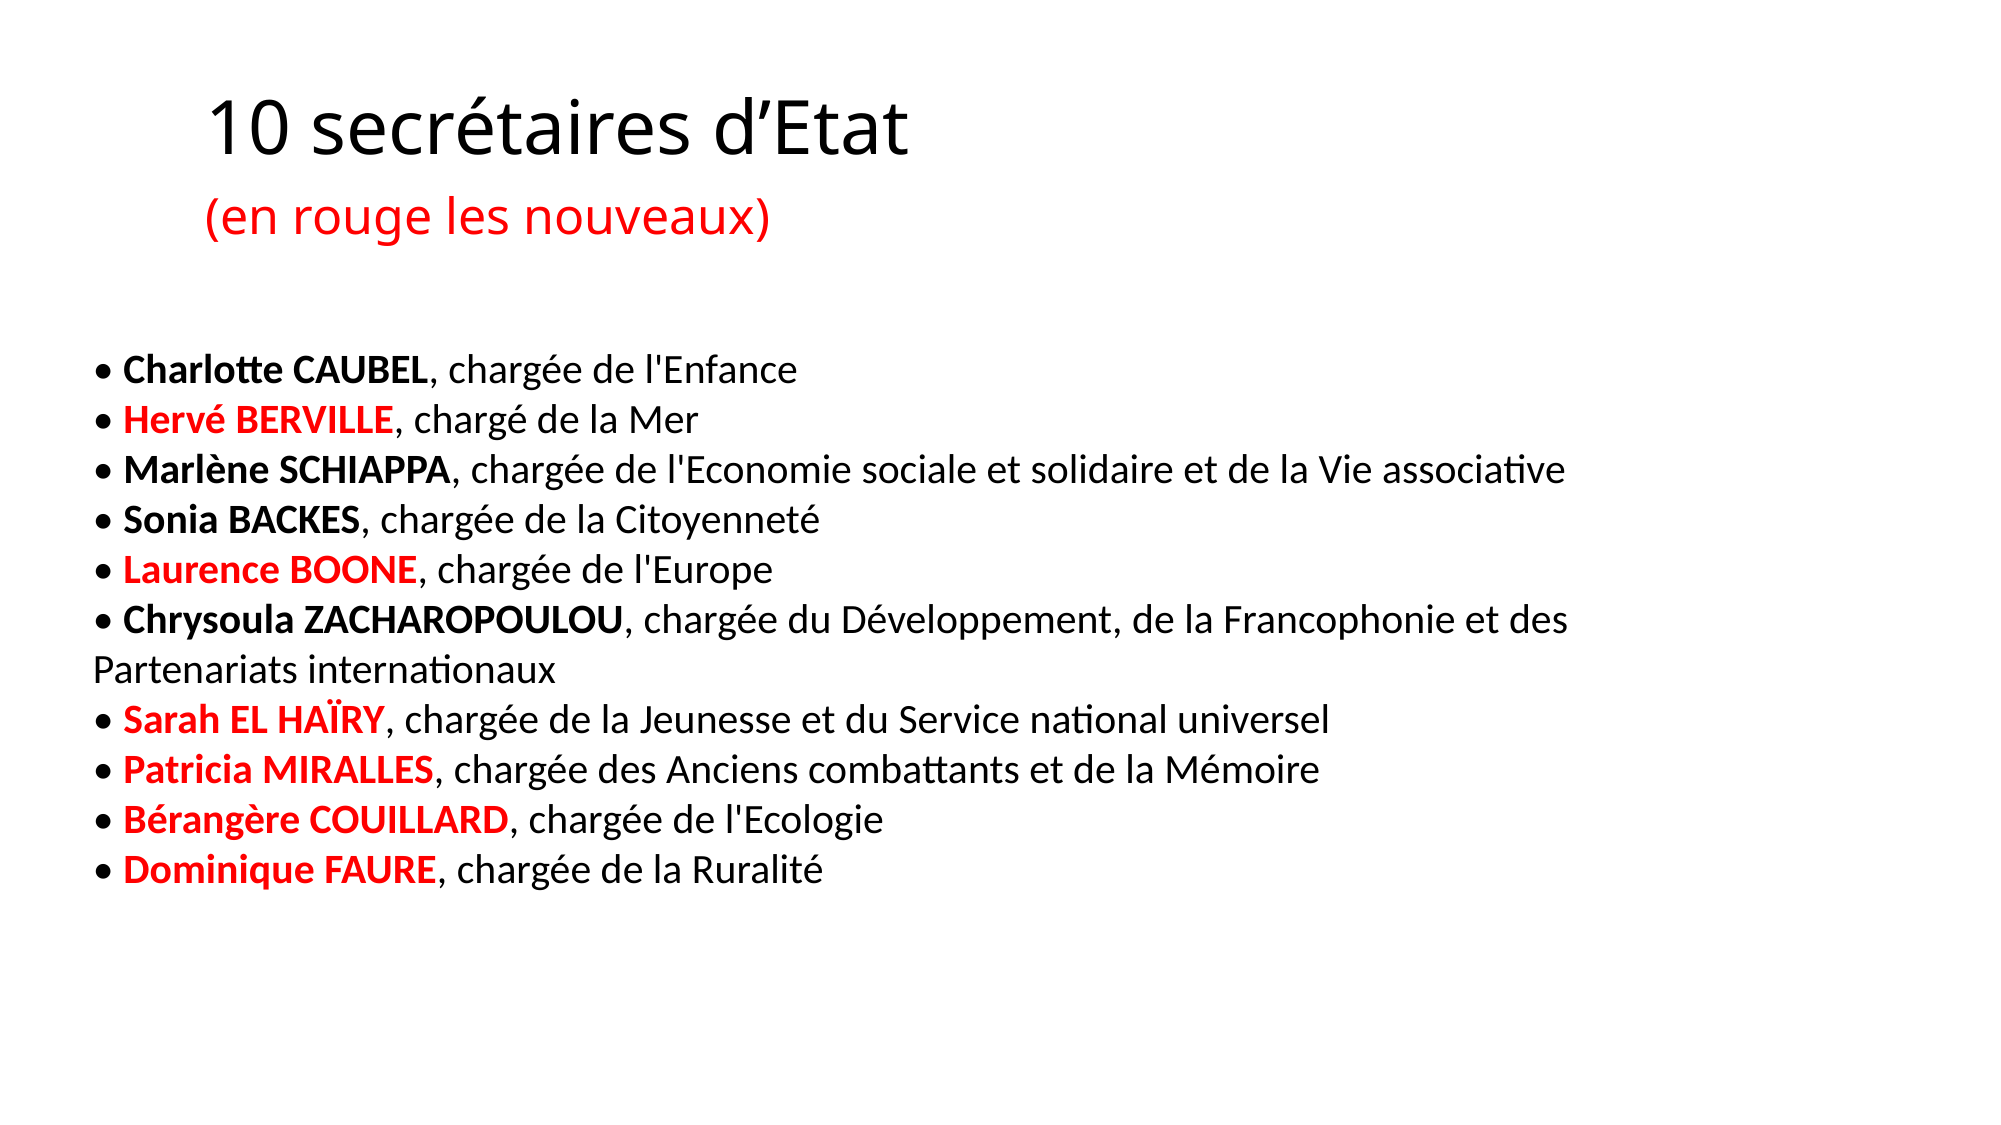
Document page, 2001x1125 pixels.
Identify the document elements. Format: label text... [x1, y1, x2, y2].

text_box • Charlotte CAUBEL, chargée de l'Enfance • Hervé BERVILLE, chargé de la Mer • Marlène SCHIAPPA, chargée de l'Economie sociale et solidaire et de la Vie associative • Sonia BACKES, chargée de la Citoyenneté • Laurence BOONE, chargée de l'Europe • Chrysoula ZACHAROPOULOU, chargée du Développement, de la Francophonie et des Partenariats internationaux • Sarah EL HAÏRY, chargée de la Jeunesse et du Service national universel • Patricia MIRALLES, chargée des Anciens combattants et de la Mémoire • Bérangère COUILLARD, chargée de l'Ecologie • Dominique FAURE, chargée de la Ruralité [78, 334, 1778, 956]
text_box 10 secrétaires d’Etat (en rouge les nouveaux) [190, 82, 1967, 203]
